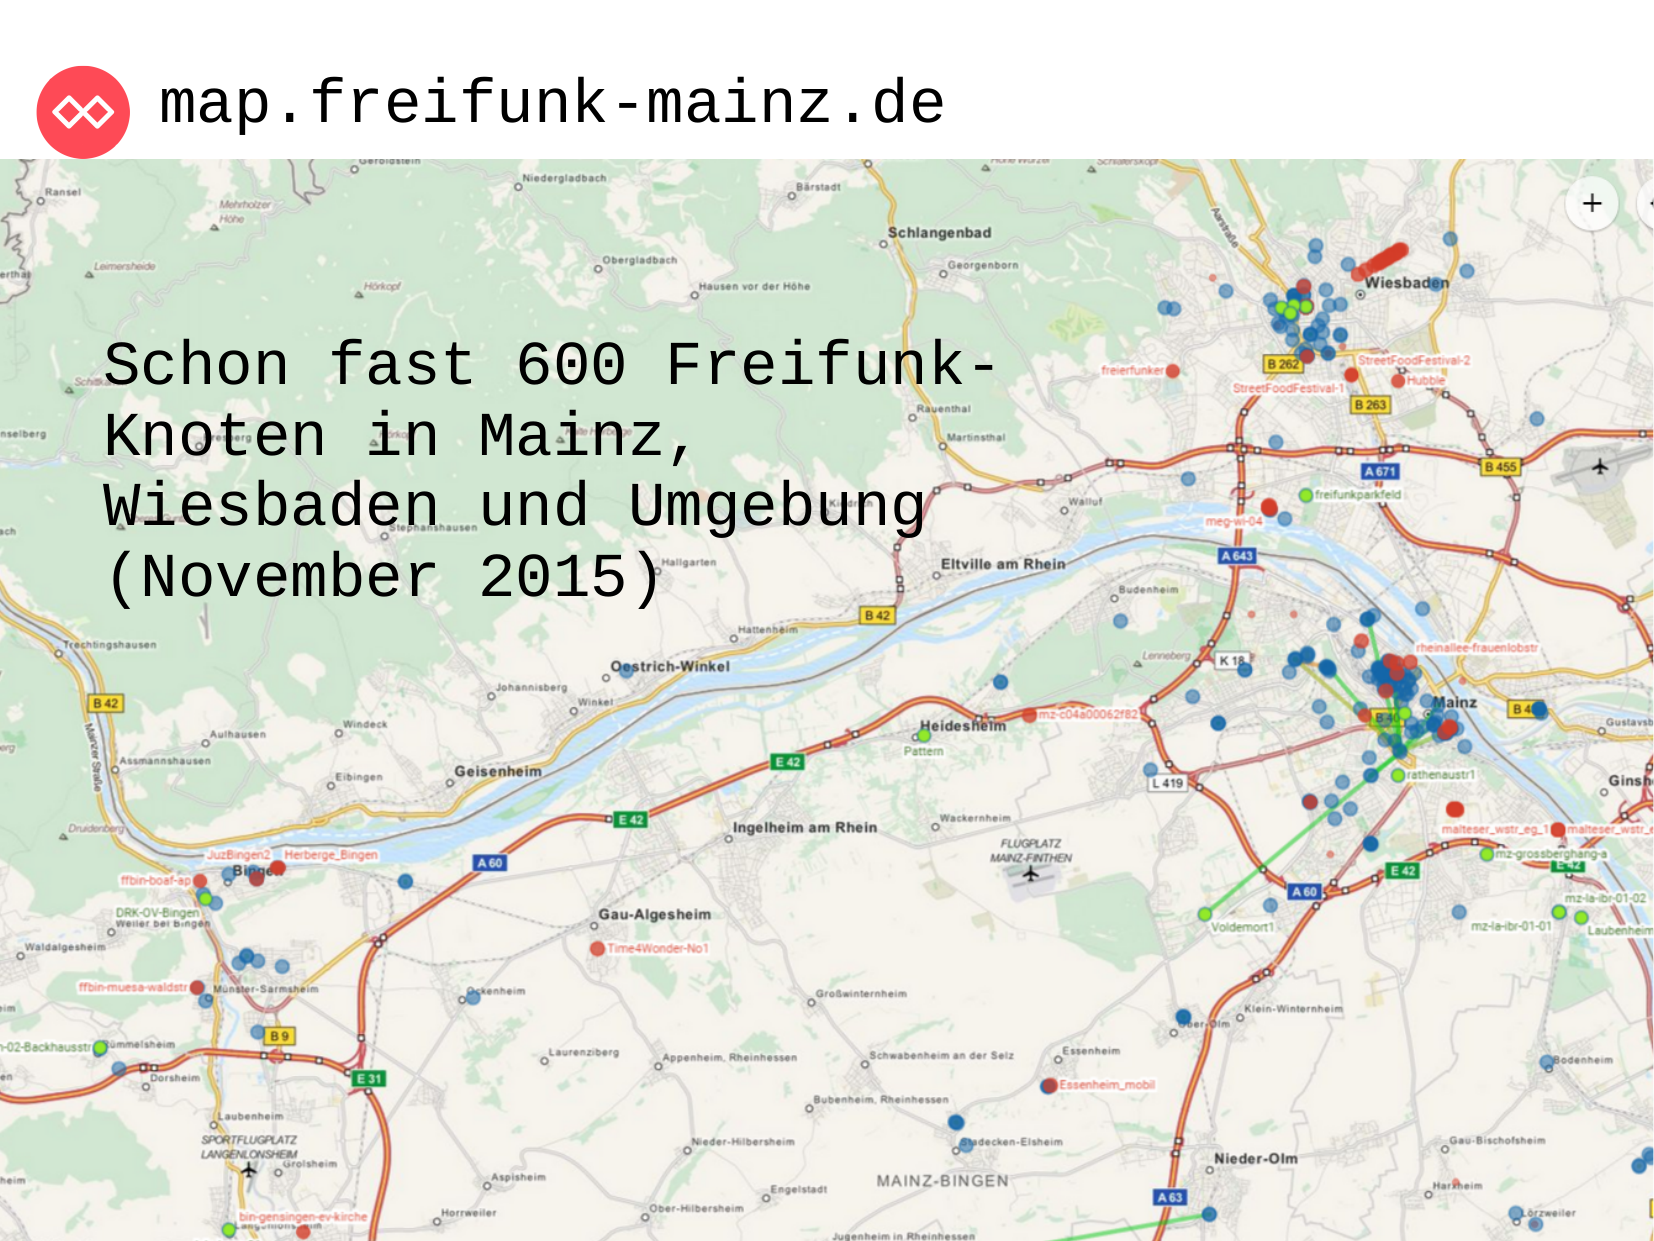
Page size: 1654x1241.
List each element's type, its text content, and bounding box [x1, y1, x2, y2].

picture [0, 46, 1654, 1241]
text_box Schon fast 600 Freifunk-Knoten in Mainz, Wiesbaden und Umgebung (November 2015) [88, 324, 1093, 694]
title map.freifunk-mainz.de [159, 2, 1648, 159]
